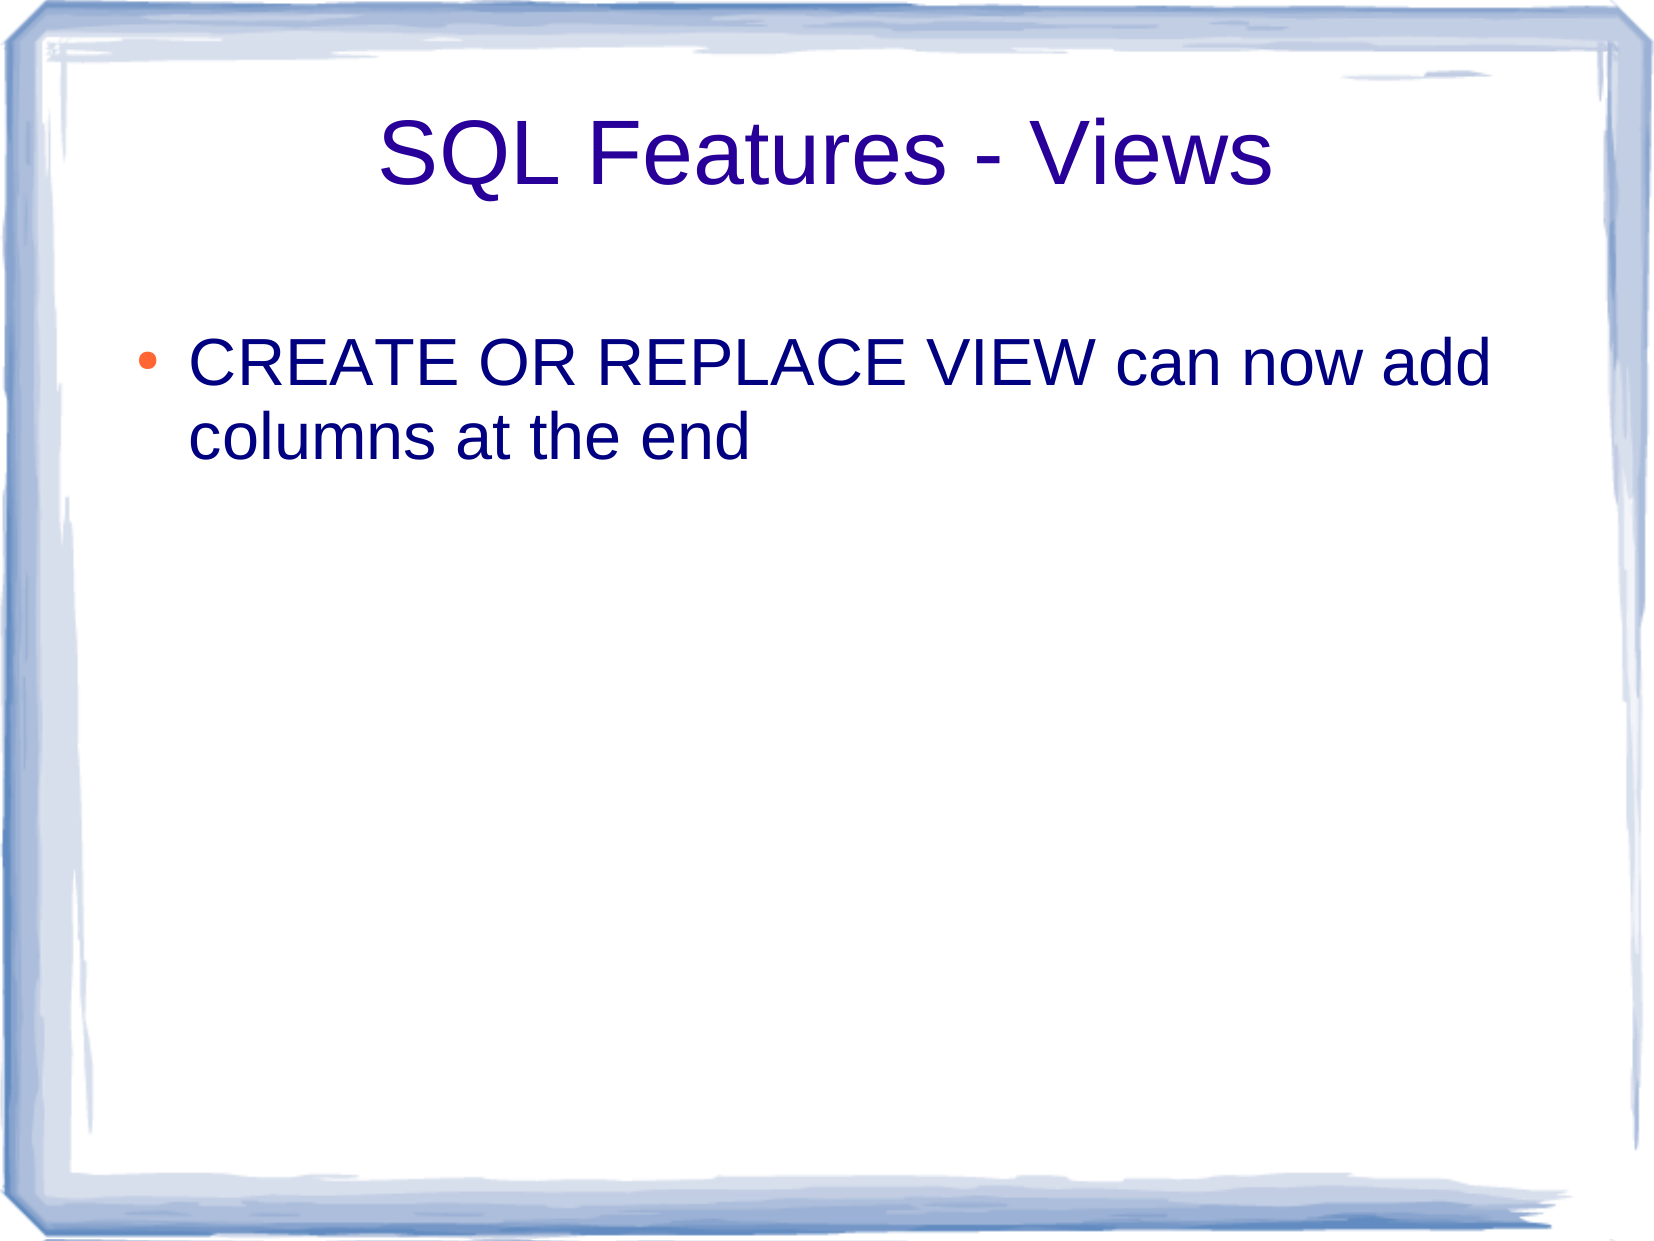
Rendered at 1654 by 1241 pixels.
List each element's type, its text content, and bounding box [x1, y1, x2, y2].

picture [0, 0, 1654, 1241]
title SQL Features - Views [82, 56, 1571, 250]
list CREATE OR REPLACE VIEW can now add columns at the end [118, 324, 1571, 990]
